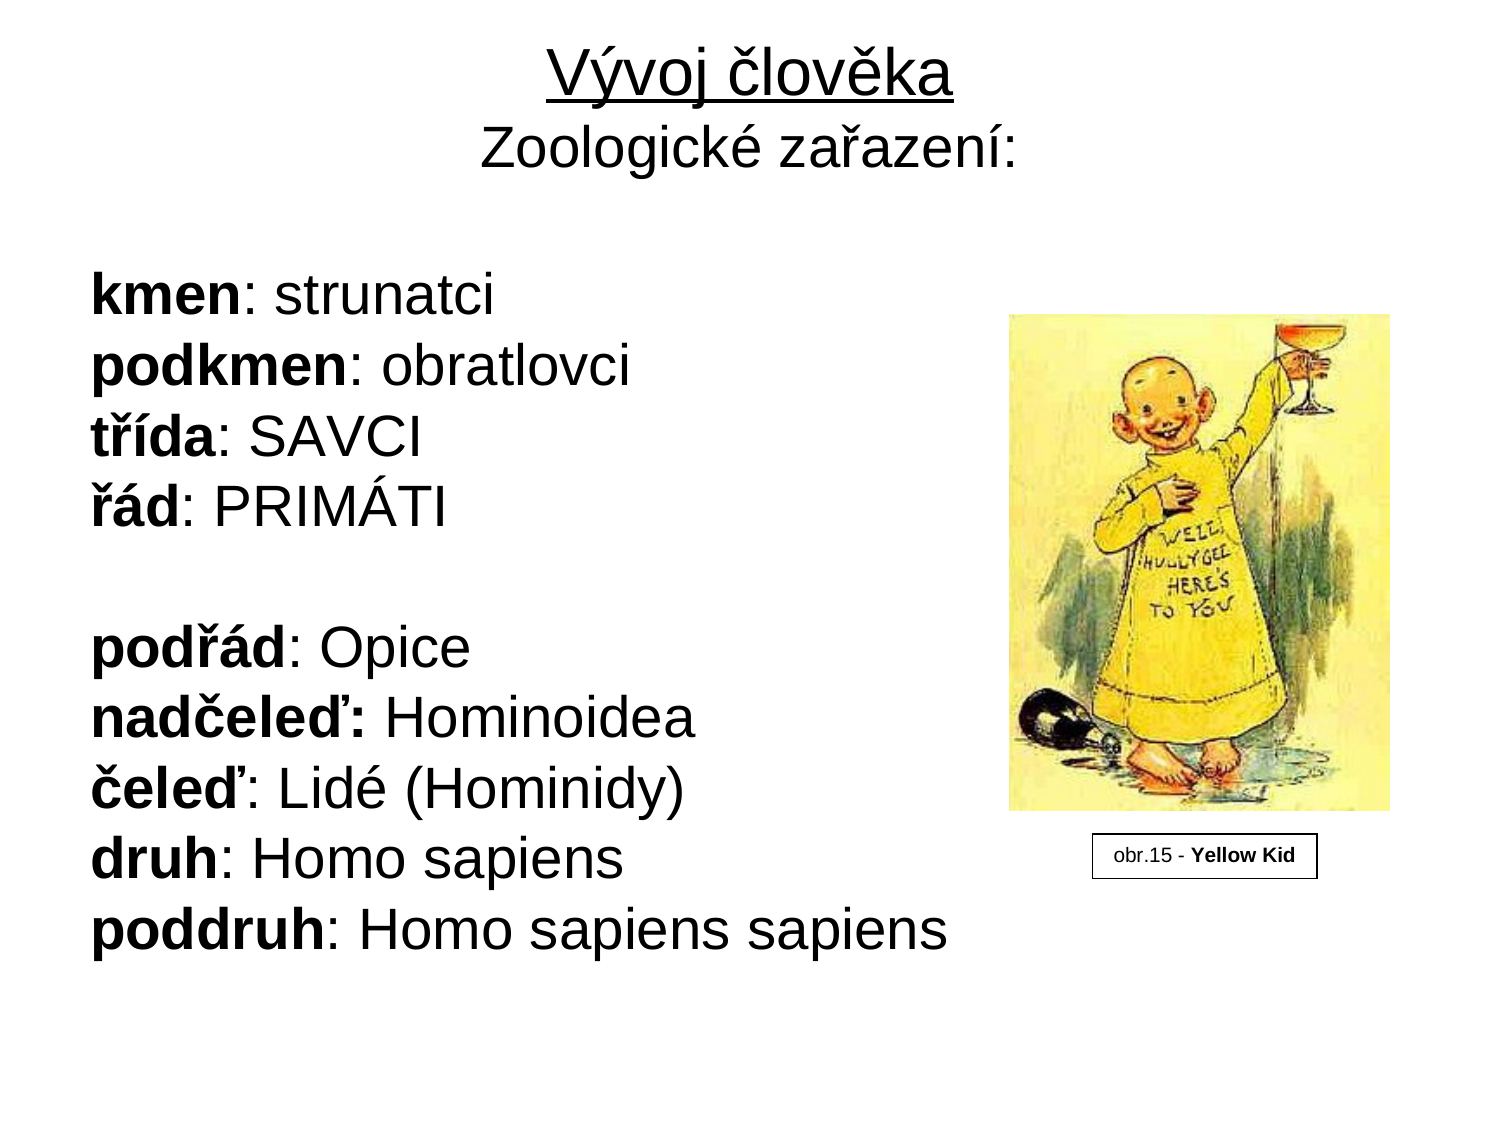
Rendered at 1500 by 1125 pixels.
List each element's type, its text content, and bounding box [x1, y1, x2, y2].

text_box obr.15 - Yellow Kid [1092, 834, 1317, 879]
picture [1009, 314, 1390, 811]
list kmen: strunatci podkmen: obratlovci třída: SAVCI řád: PRIMÁTI podřád: Opice nadčeleď: Hominoidea čeleď: Lidé (Hominidy) druh: Homo sapiens poddruh: Homo sapiens sapiens [75, 262, 1426, 1006]
title Vývoj člověka Zoologické zařazení: [75, 21, 1426, 257]
